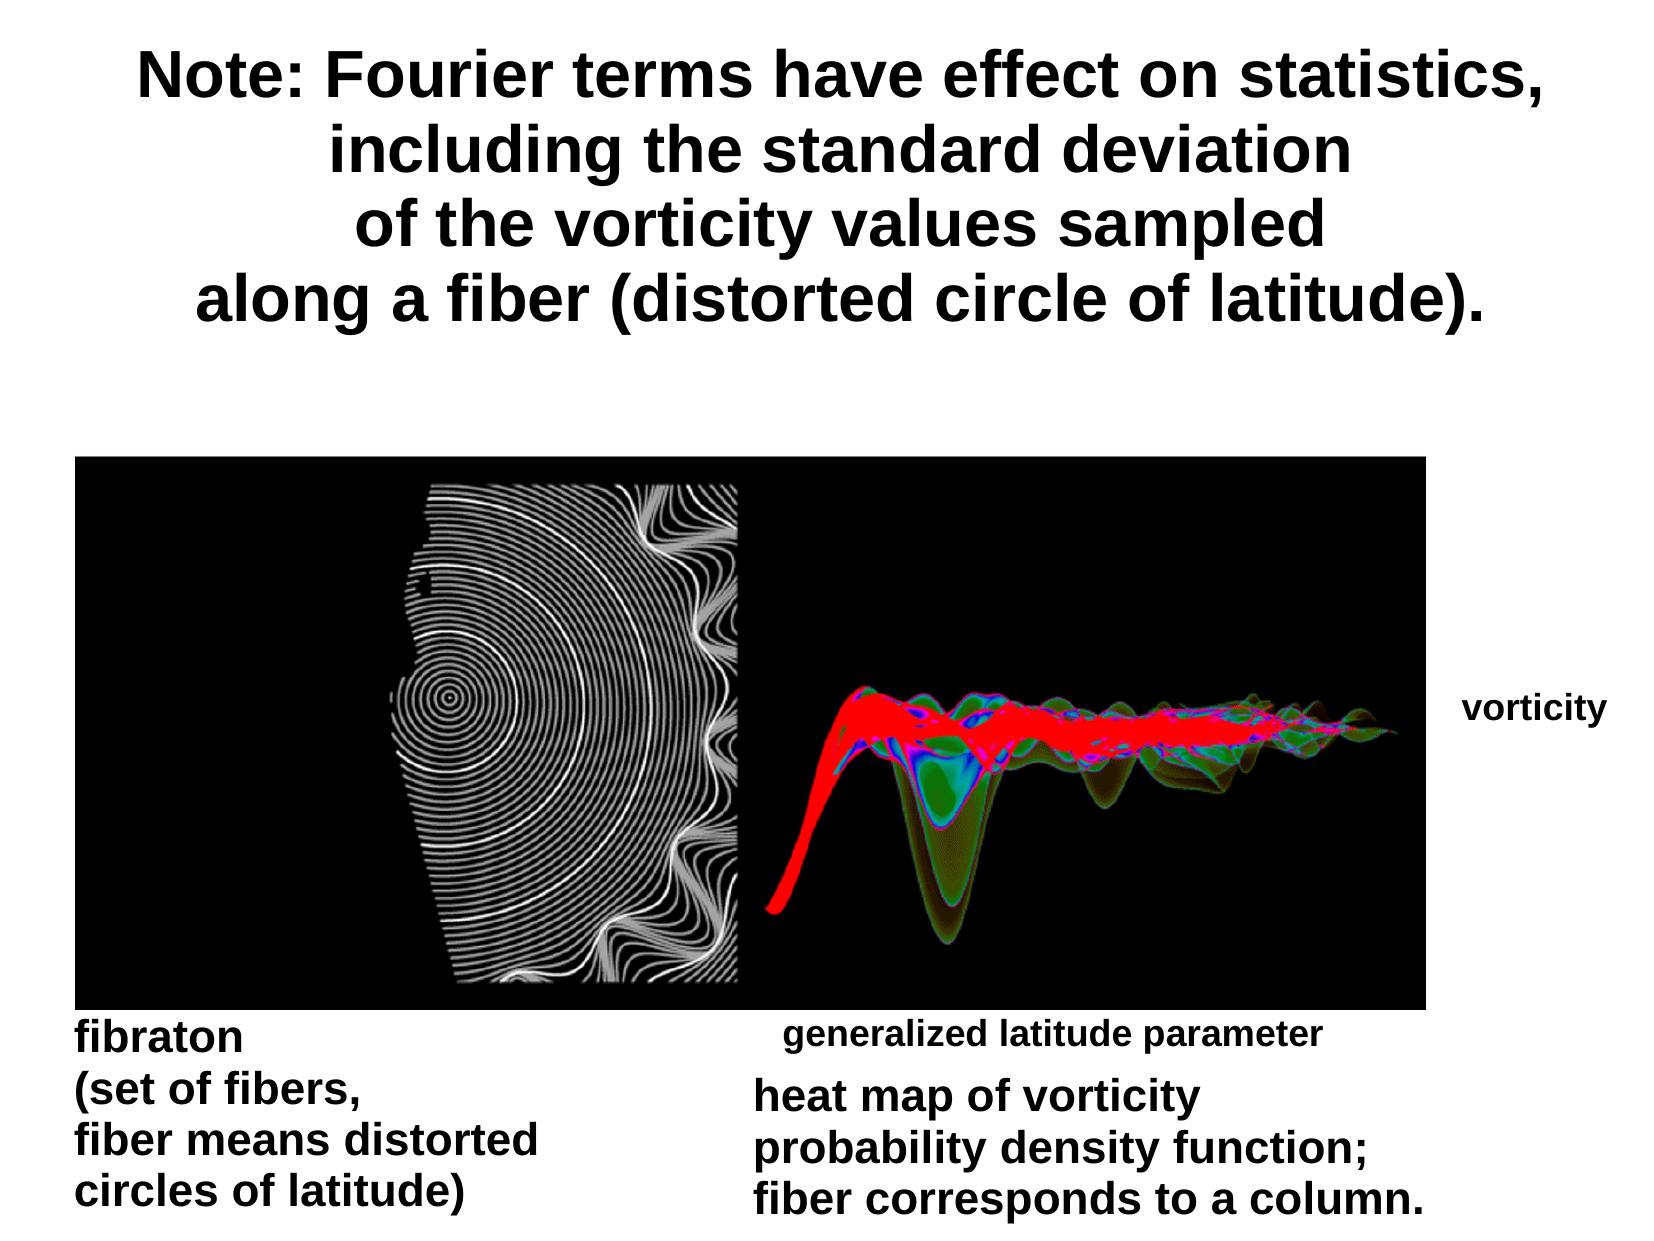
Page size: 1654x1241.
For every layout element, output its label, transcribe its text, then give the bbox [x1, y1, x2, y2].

text_box fibraton (set of fibers, fiber means distorted circles of latitude) [59, 1003, 739, 1228]
text_box vorticity [1446, 679, 1625, 739]
text_box heat map of vorticity probability density function; fiber corresponds to a column. [738, 1062, 1506, 1235]
text_box generalized latitude parameter [767, 1004, 1359, 1063]
text_box Note: Fourier terms have effect on statistics, including the standard deviation of the vorticity values sampled along a fiber (distorted circle of latitude). [59, 29, 1625, 344]
picture [75, 449, 1426, 1016]
